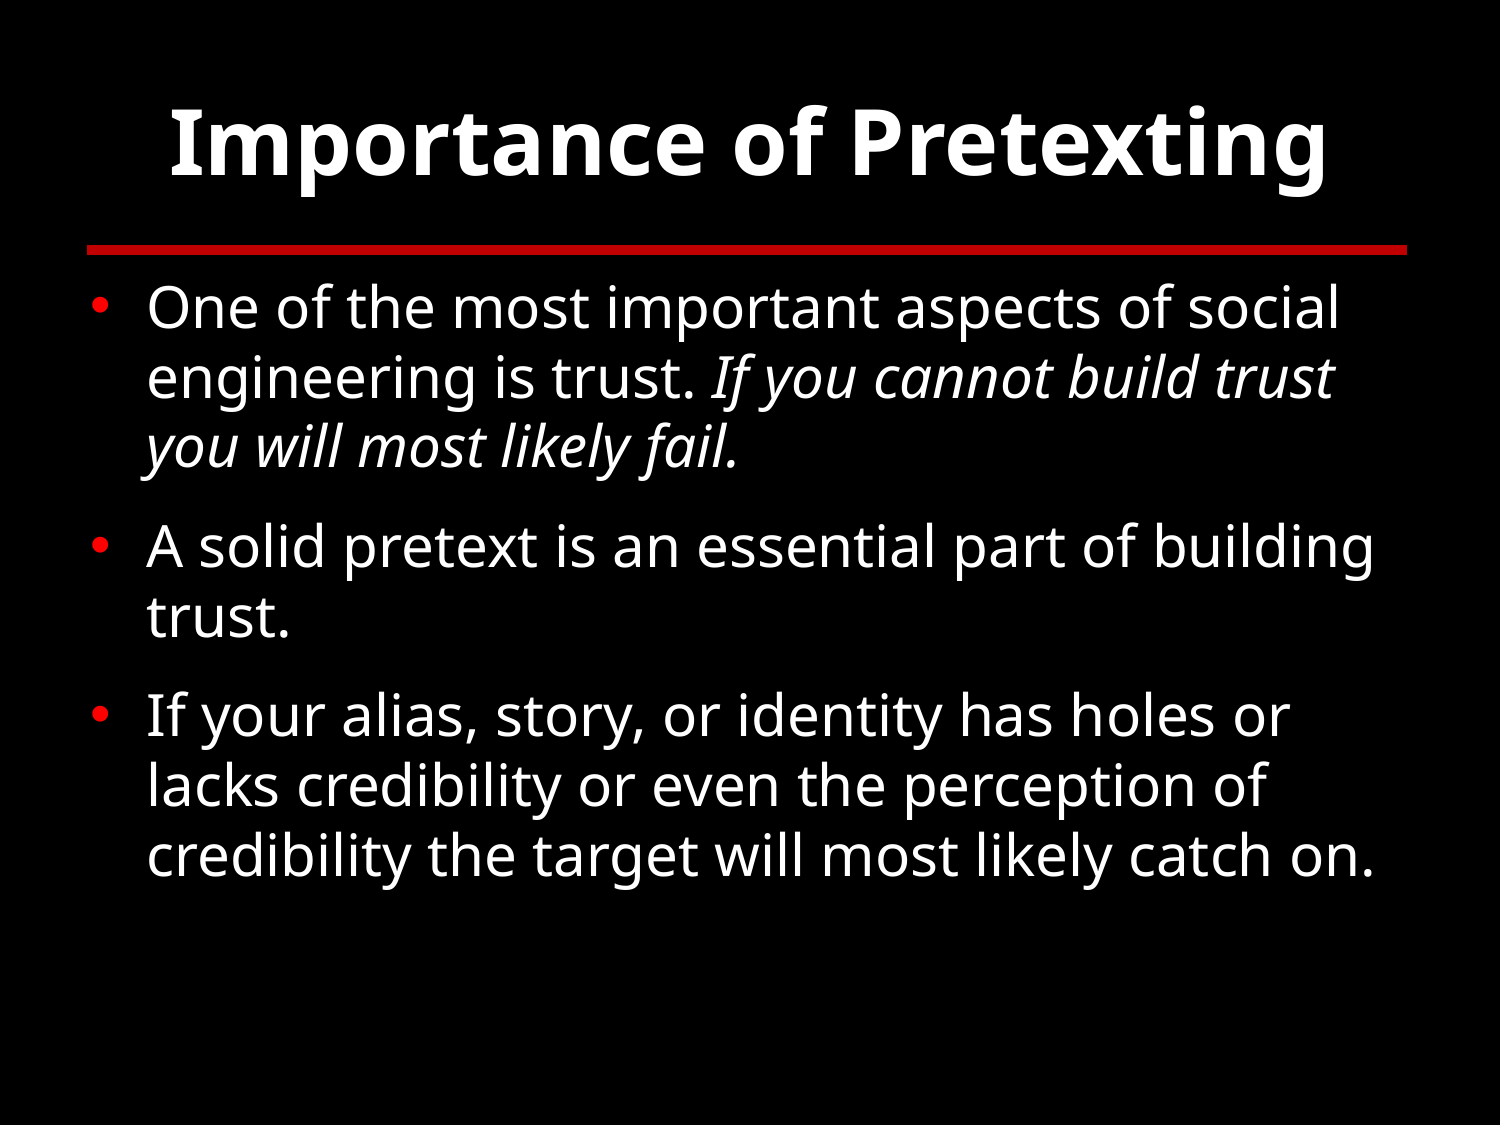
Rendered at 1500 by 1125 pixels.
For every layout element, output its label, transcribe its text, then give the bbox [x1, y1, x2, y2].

list One of the most important aspects of social engineering is trust. If you cannot build trust you will most likely fail. A solid pretext is an essential part of building trust. If your alias, story, or identity has holes or lacks credibility or even the perception of credibility the target will most likely catch on. [75, 262, 1425, 1005]
title Importance of Pretexting [75, 45, 1425, 233]
